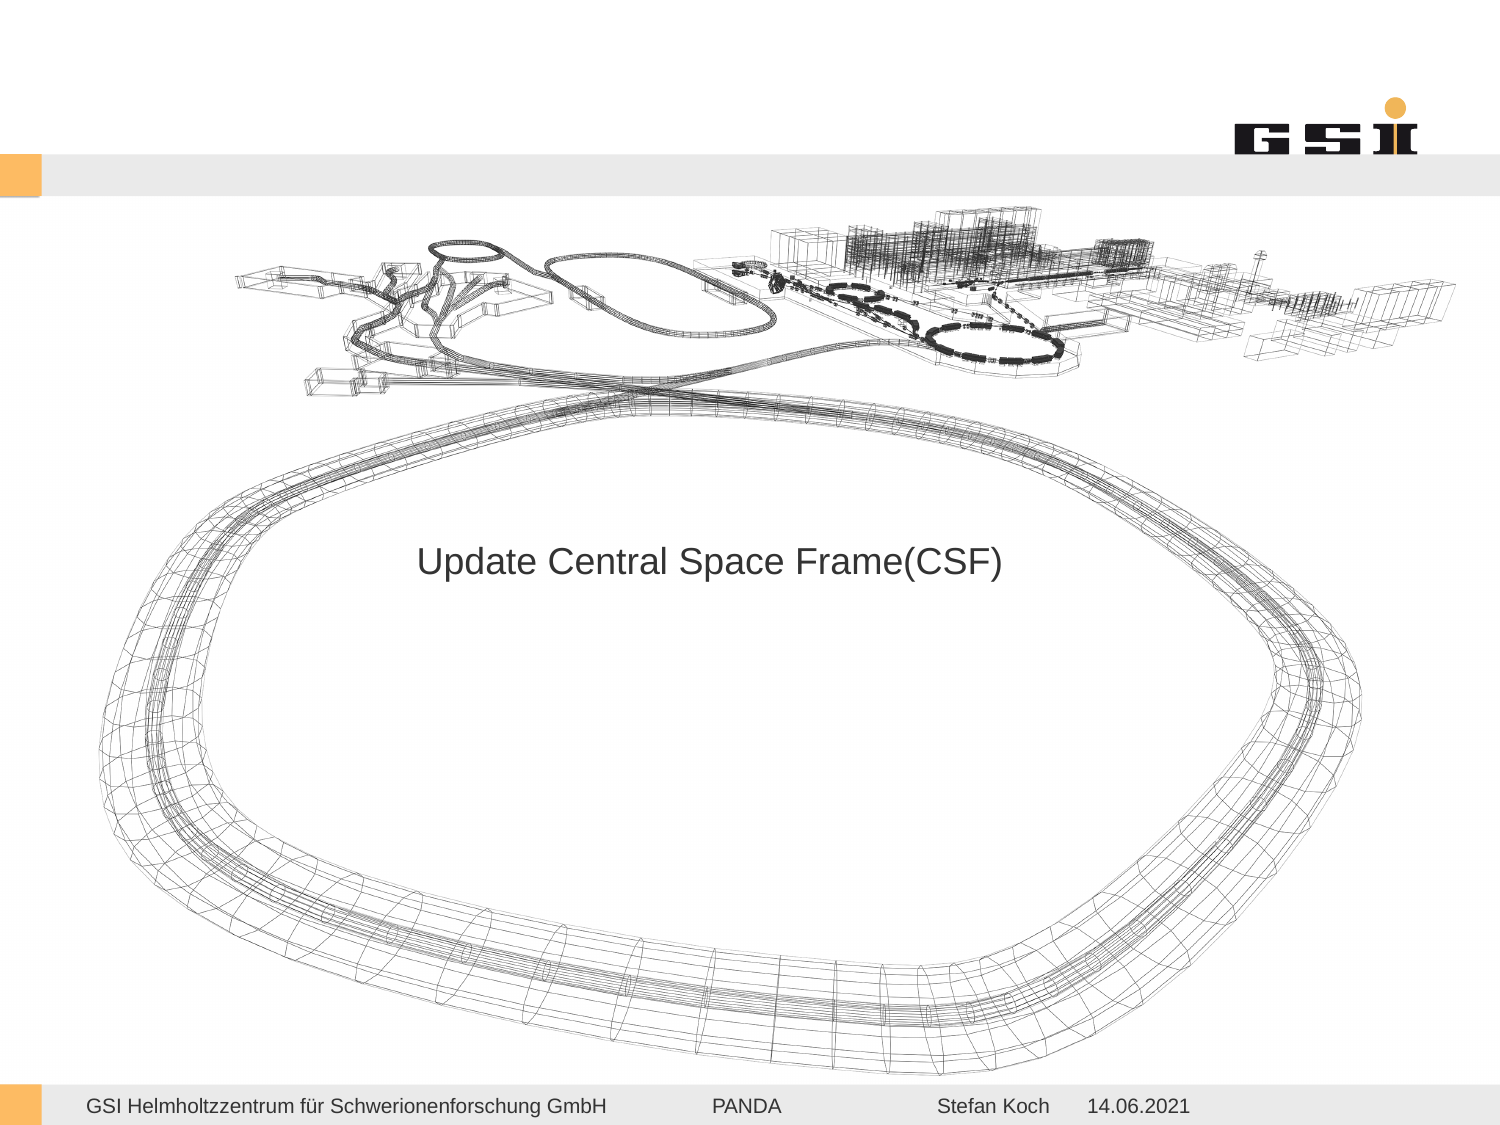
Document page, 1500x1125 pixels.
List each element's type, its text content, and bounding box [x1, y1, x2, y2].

picture [1233, 95, 1419, 154]
picture [0, 197, 1500, 1084]
text_box Update Central Space Frame(CSF) [168, 551, 1252, 679]
